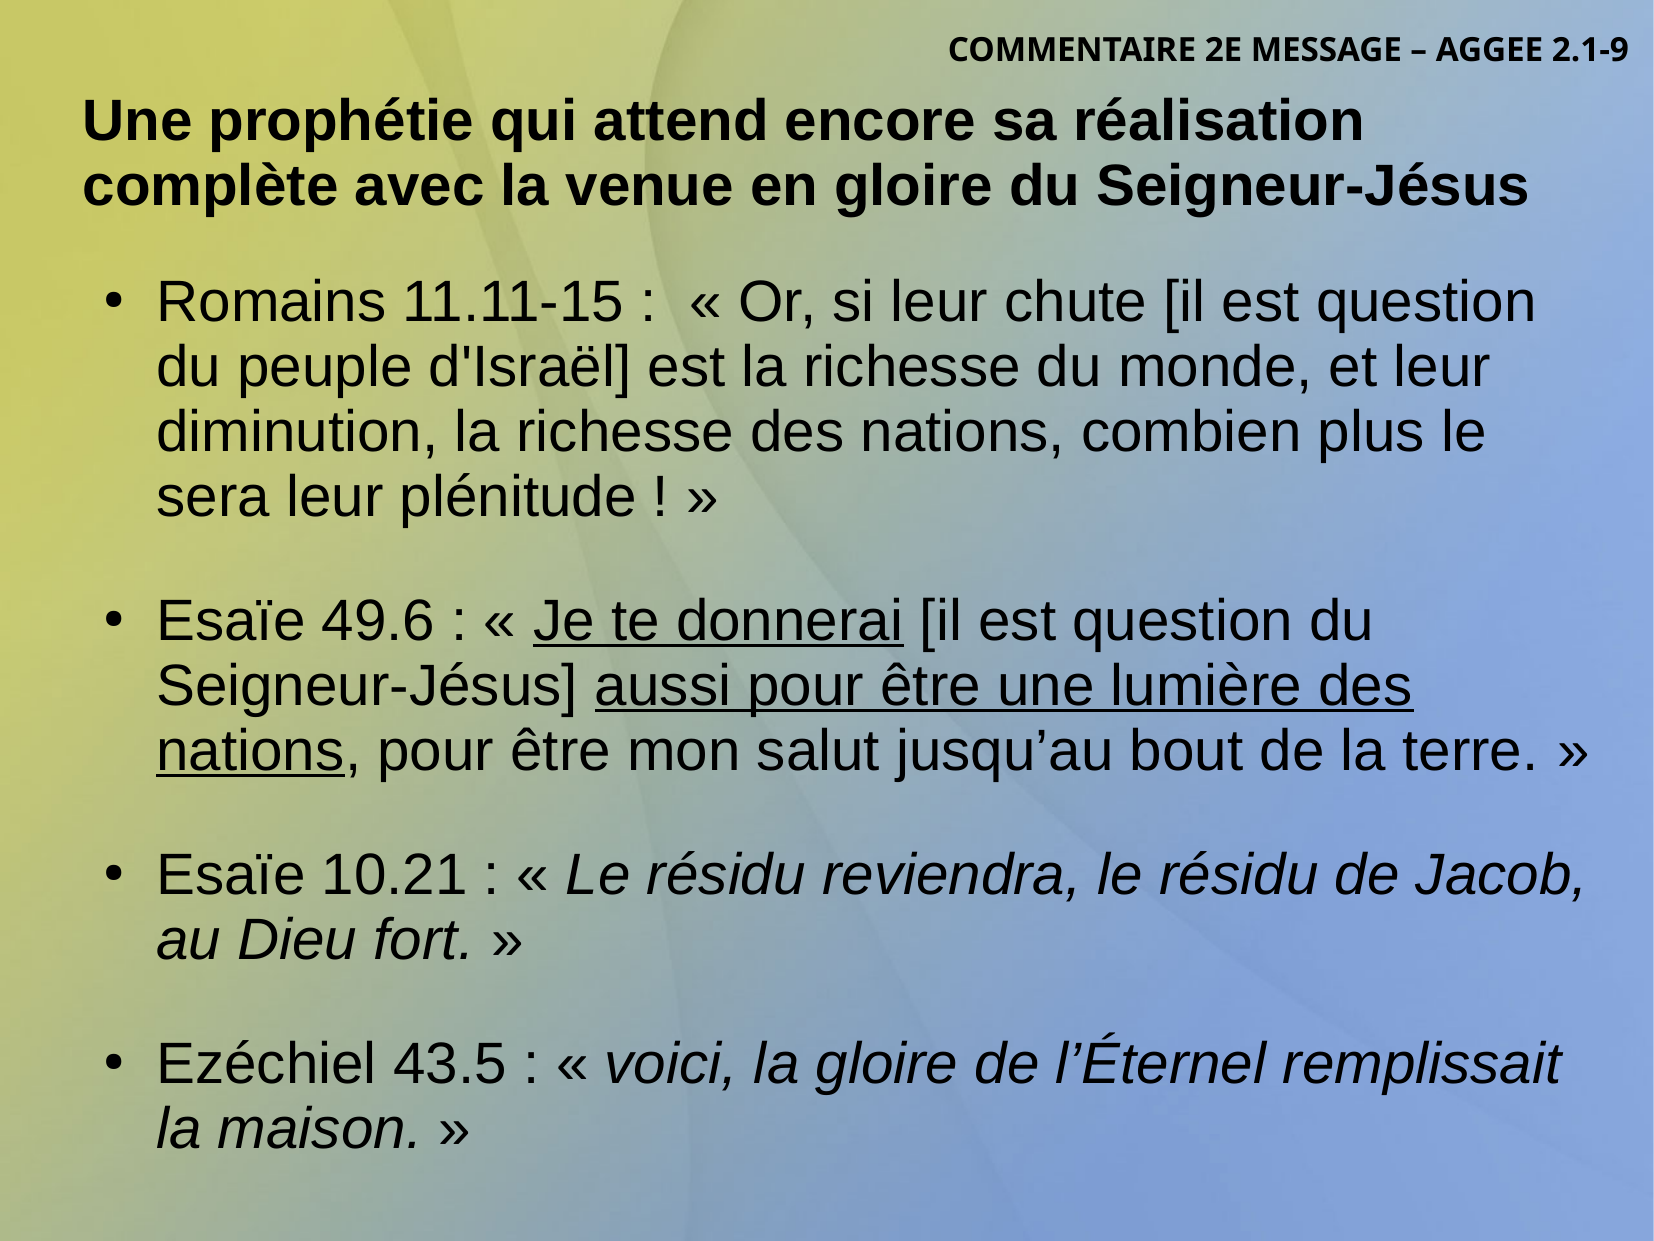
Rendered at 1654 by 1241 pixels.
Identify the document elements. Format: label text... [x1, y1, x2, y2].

picture [0, 0, 1654, 1241]
list Romains 11.11-15 : « Or, si leur chute [il est question du peuple d'Israël] est la richesse du monde, et leur diminution, la richesse des nations, combien plus le sera leur plénitude ! » Esaïe 49.6 : « Je te donnerai [il est question du Seigneur-Jésus] aussi pour être une lumière des nations, pour être mon salut jusqu’au bout de la terre. » Esaïe 10.21 : « Le résidu reviendra, le résidu de Jacob, au Dieu fort. » Ezéchiel 43.5 : « voici, la gloire de l’Éternel remplissait la maison. » [82, 265, 1595, 1162]
title Une prophétie qui attend encore sa réalisation complète avec la venue en gloire du Seigneur-Jésus [82, 49, 1571, 257]
title COMMENTAIRE 2E MESSAGE – AGGEE 2.1-9 [797, 14, 1630, 83]
